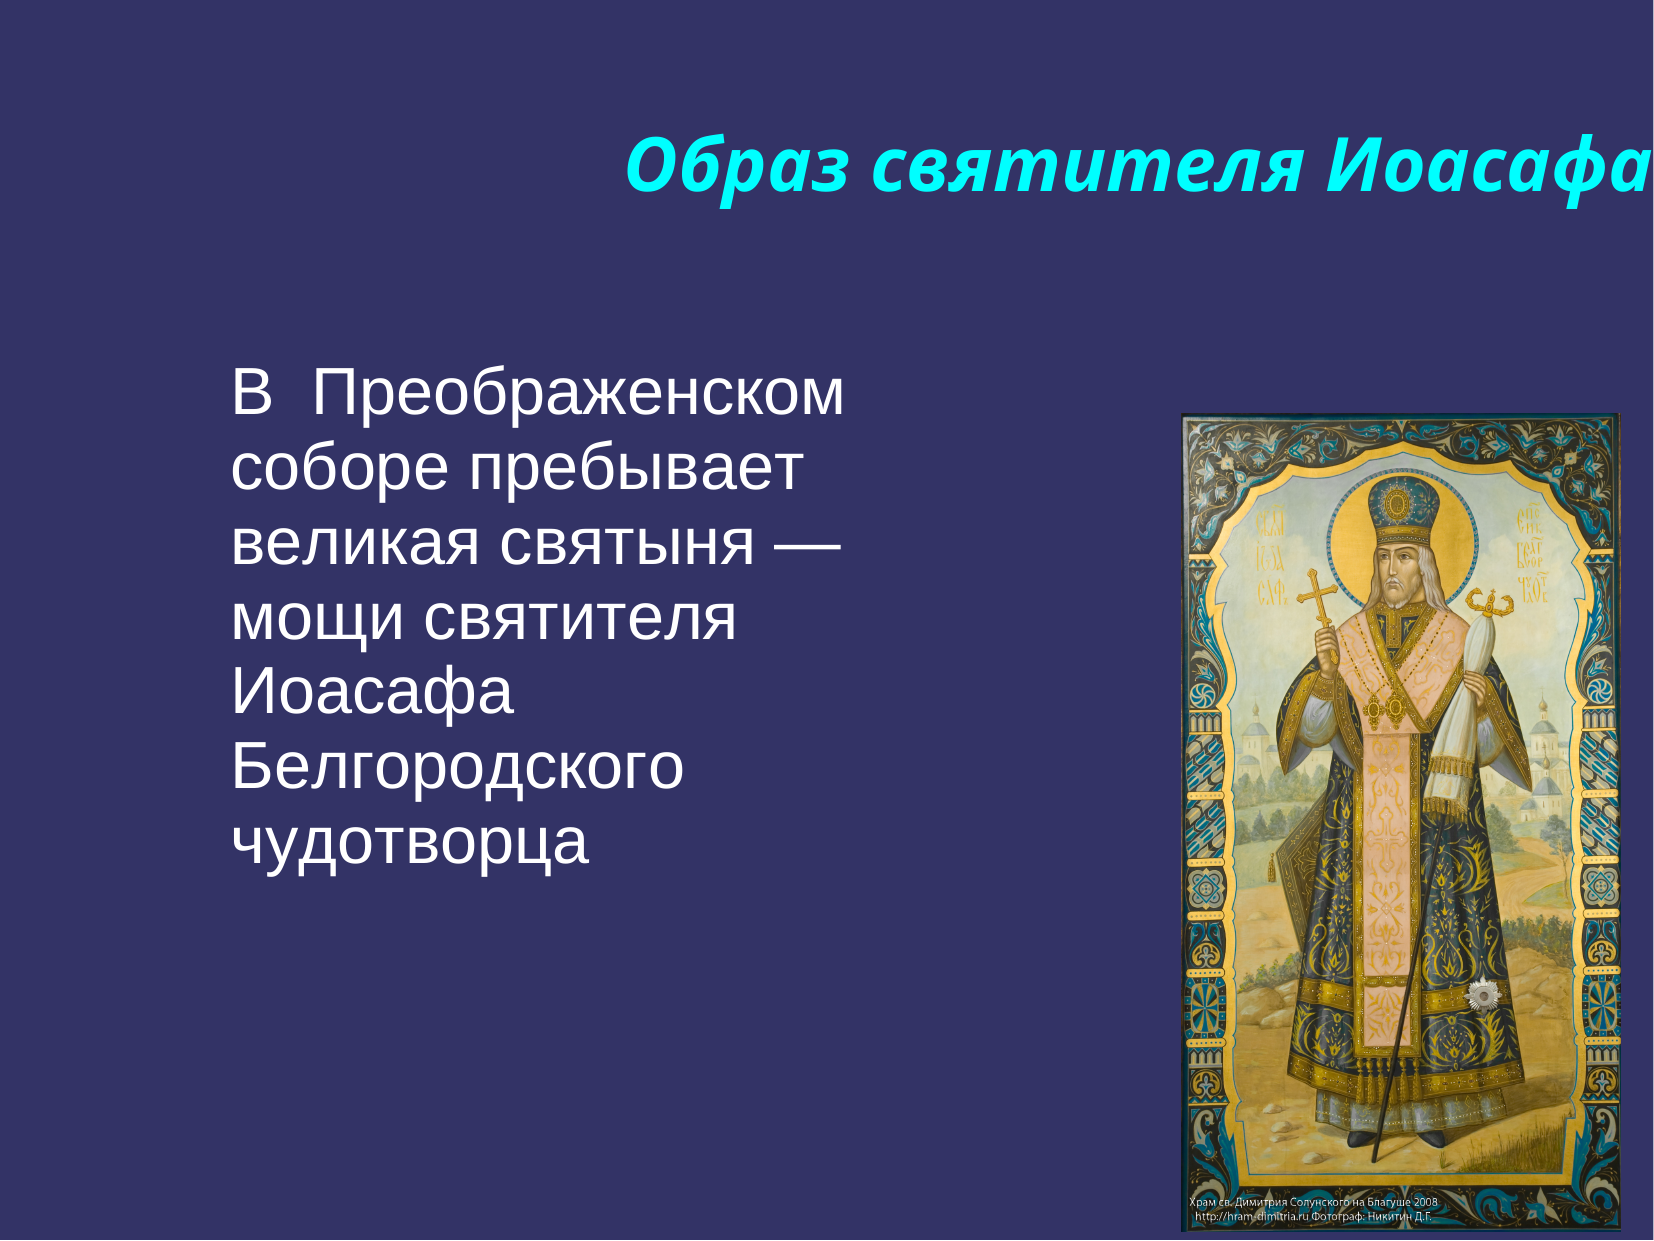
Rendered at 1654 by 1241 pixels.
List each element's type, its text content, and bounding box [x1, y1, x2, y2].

list В Преображенском соборе пребывает великая святыня — мощи святителя Иоасафа Белгородского чудотворца [147, 354, 886, 1159]
title Образ святителя Иоасафа [413, 58, 1654, 266]
picture [1181, 413, 1621, 1232]
